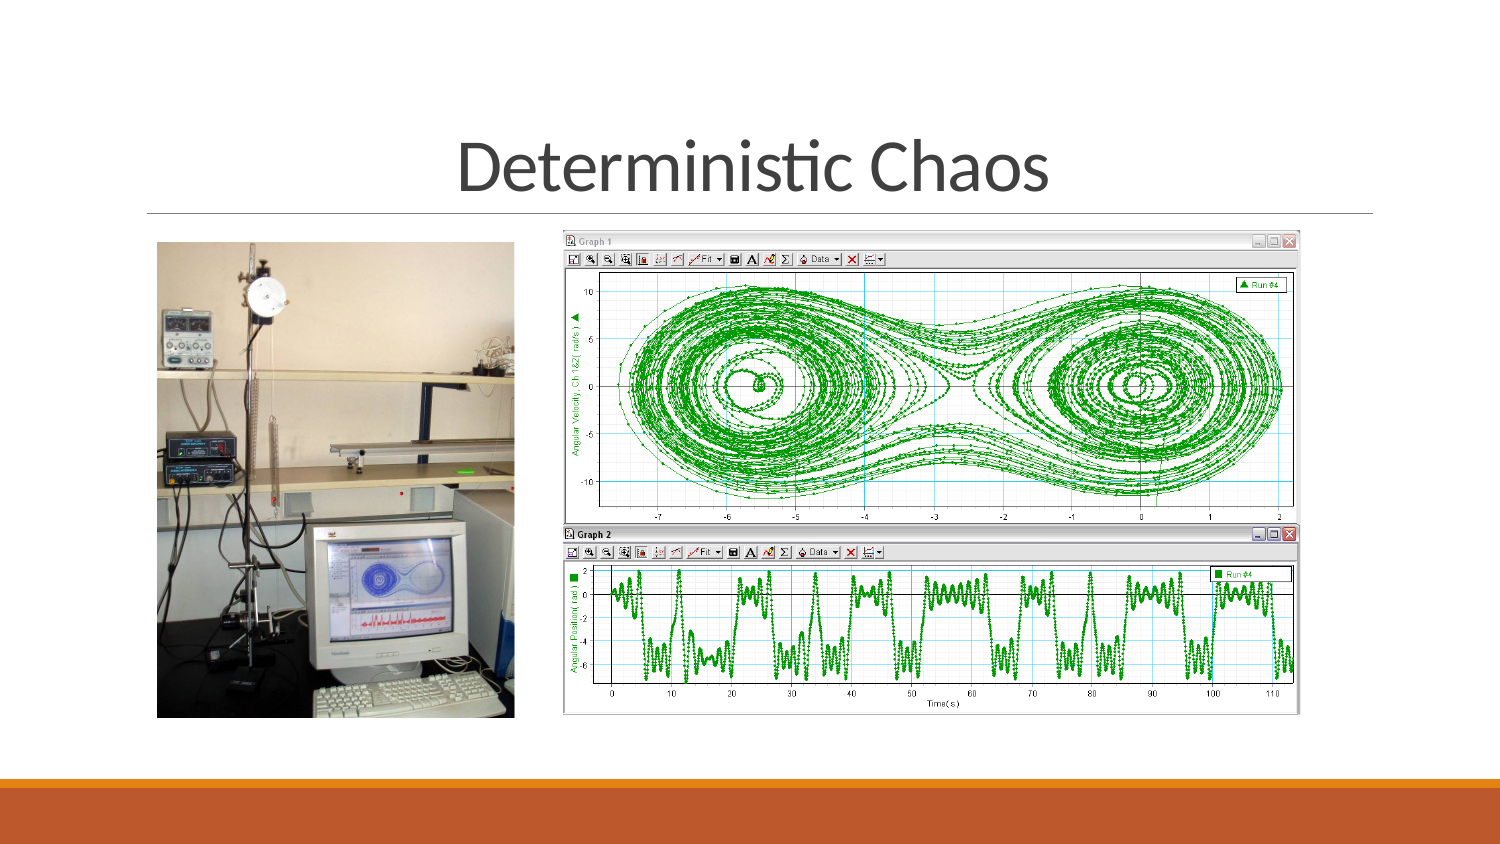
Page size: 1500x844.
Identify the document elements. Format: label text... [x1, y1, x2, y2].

title Deterministic Chaos [134, 35, 1373, 214]
picture [157, 242, 541, 718]
picture [563, 230, 1463, 718]
